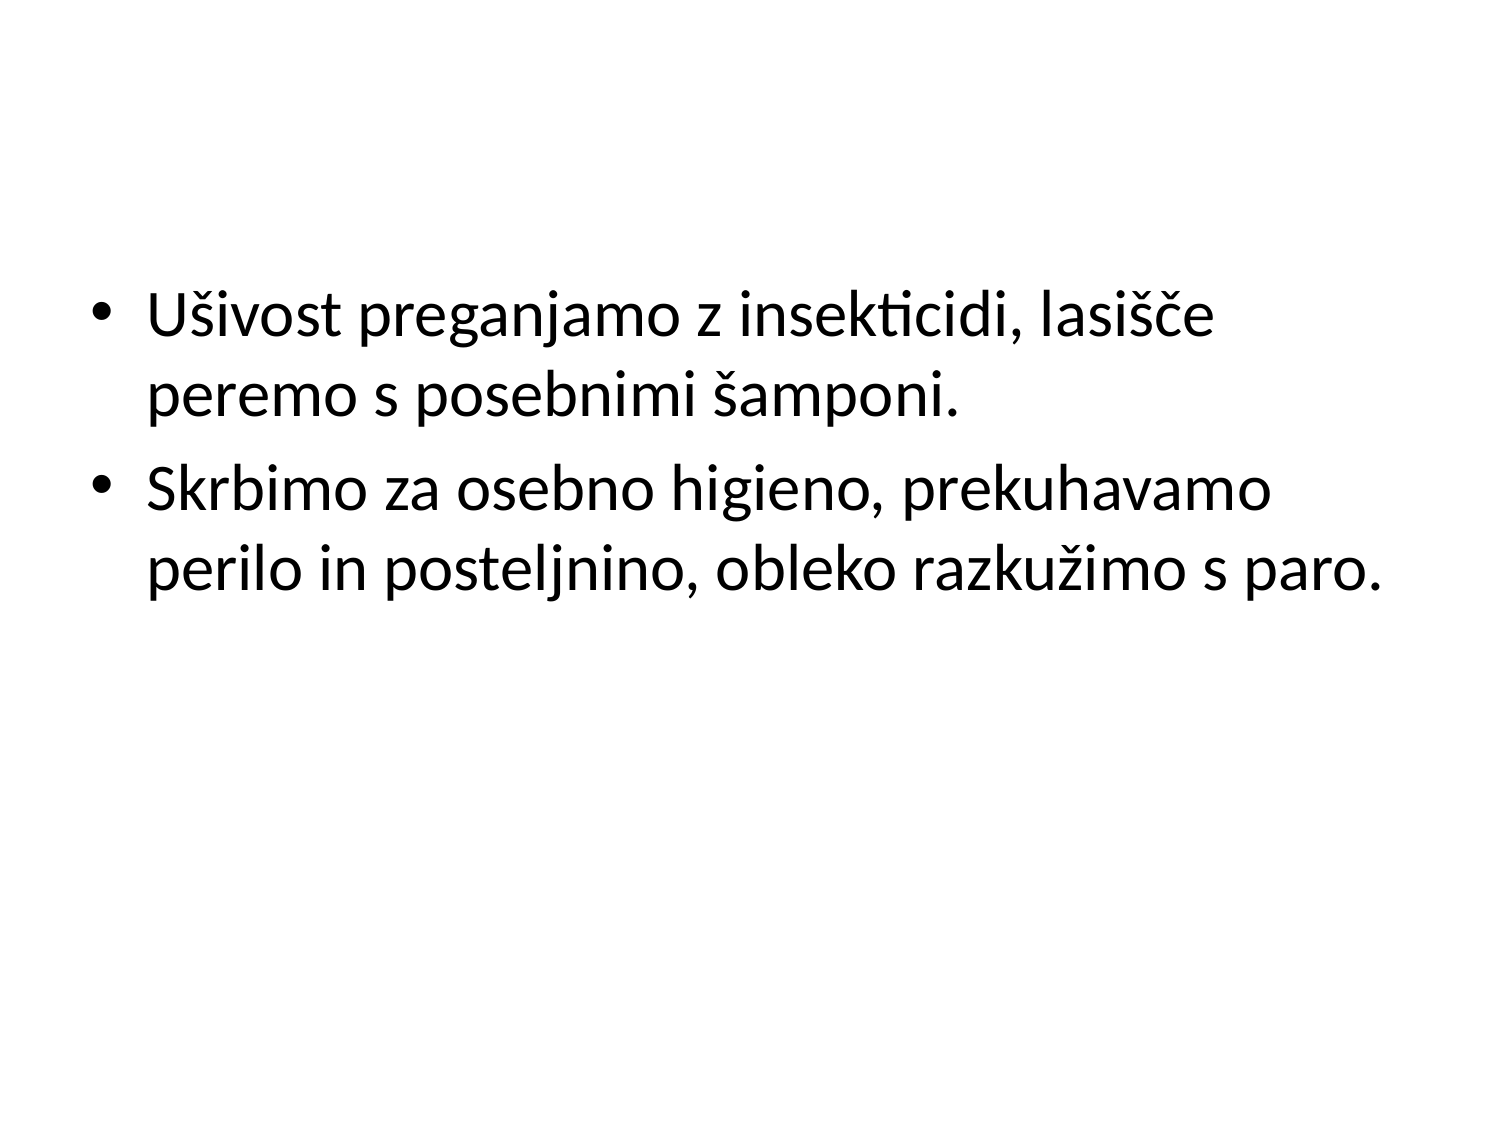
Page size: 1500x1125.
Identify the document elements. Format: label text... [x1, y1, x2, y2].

list Ušivost preganjamo z insekticidi, lasišče peremo s posebnimi šamponi. Skrbimo za osebno higieno, prekuhavamo perilo in posteljnino, obleko razkužimo s paro. [75, 262, 1425, 1005]
